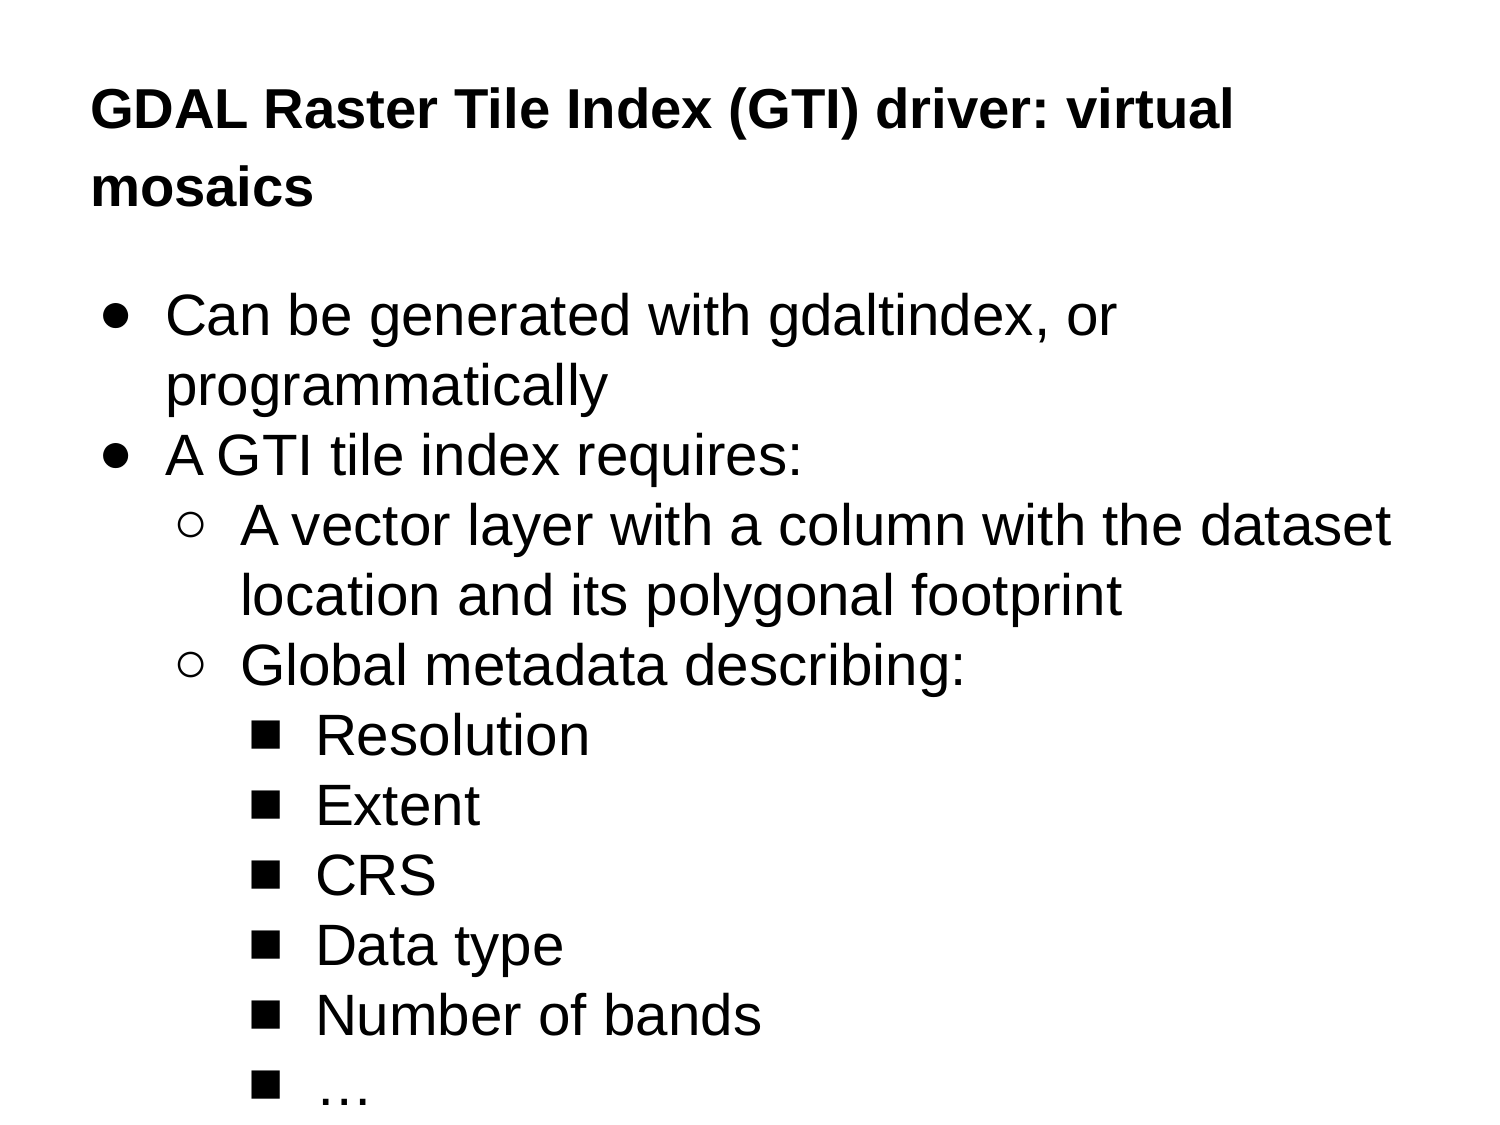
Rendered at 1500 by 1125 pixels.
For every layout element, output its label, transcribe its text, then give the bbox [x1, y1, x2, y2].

list Can be generated with gdaltindex, or programmatically A GTI tile index requires: A vector layer with a column with the dataset location and its polygonal footprint Global metadata describing: Resolution Extent CRS Data type Number of bands … [75, 262, 1425, 1078]
title GDAL Raster Tile Index (GTI) driver: virtual mosaics [75, 45, 1425, 233]
